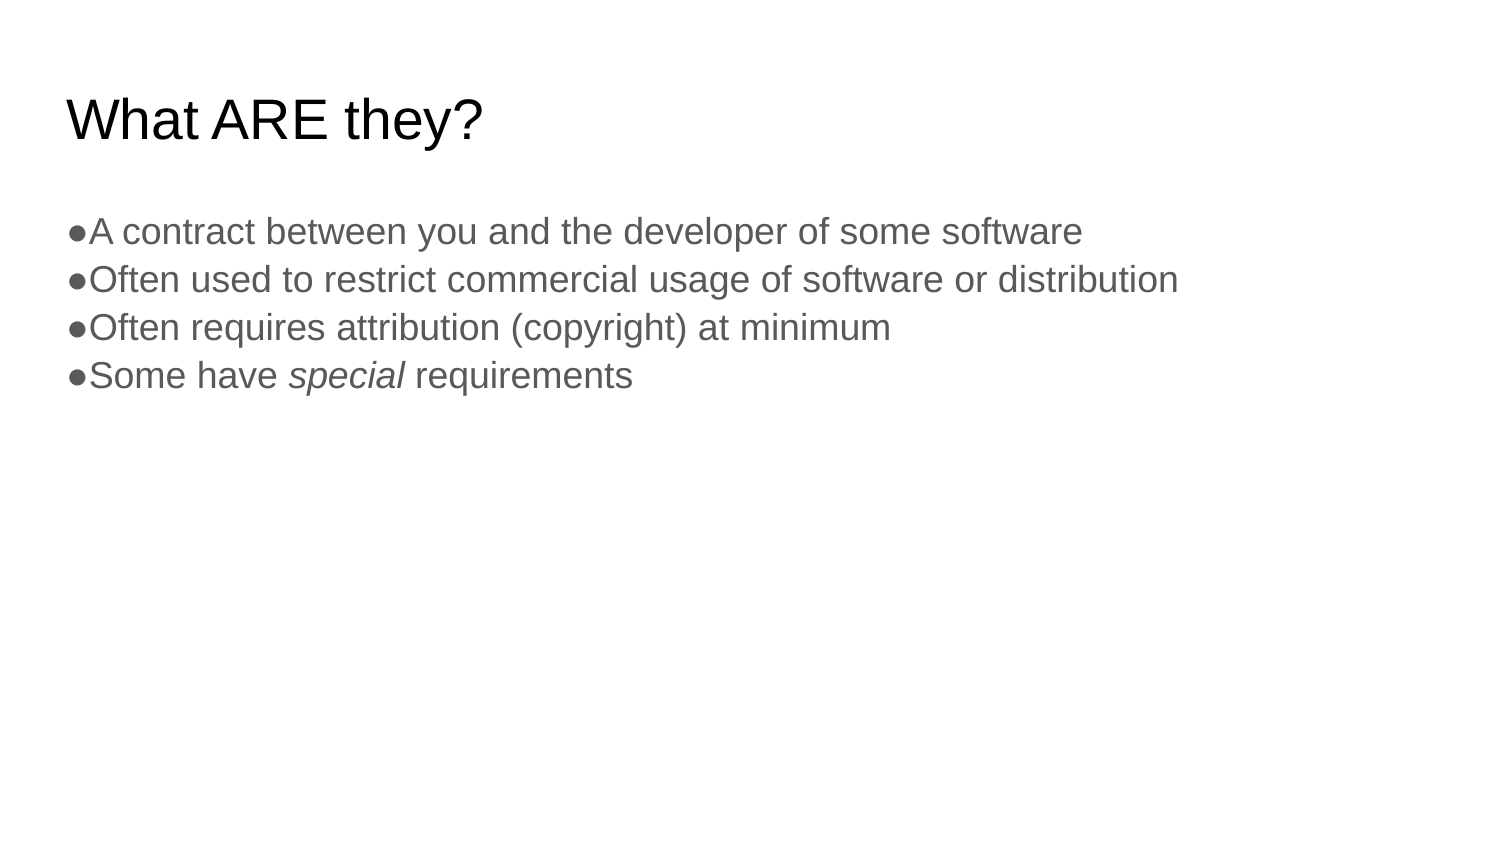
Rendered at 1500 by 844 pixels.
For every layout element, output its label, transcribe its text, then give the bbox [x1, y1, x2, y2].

list A contract between you and the developer of some software Often used to restrict commercial usage of software or distribution Often requires attribution (copyright) at minimum Some have special requirements [51, 189, 1449, 750]
title What ARE they? [51, 72, 1449, 167]
